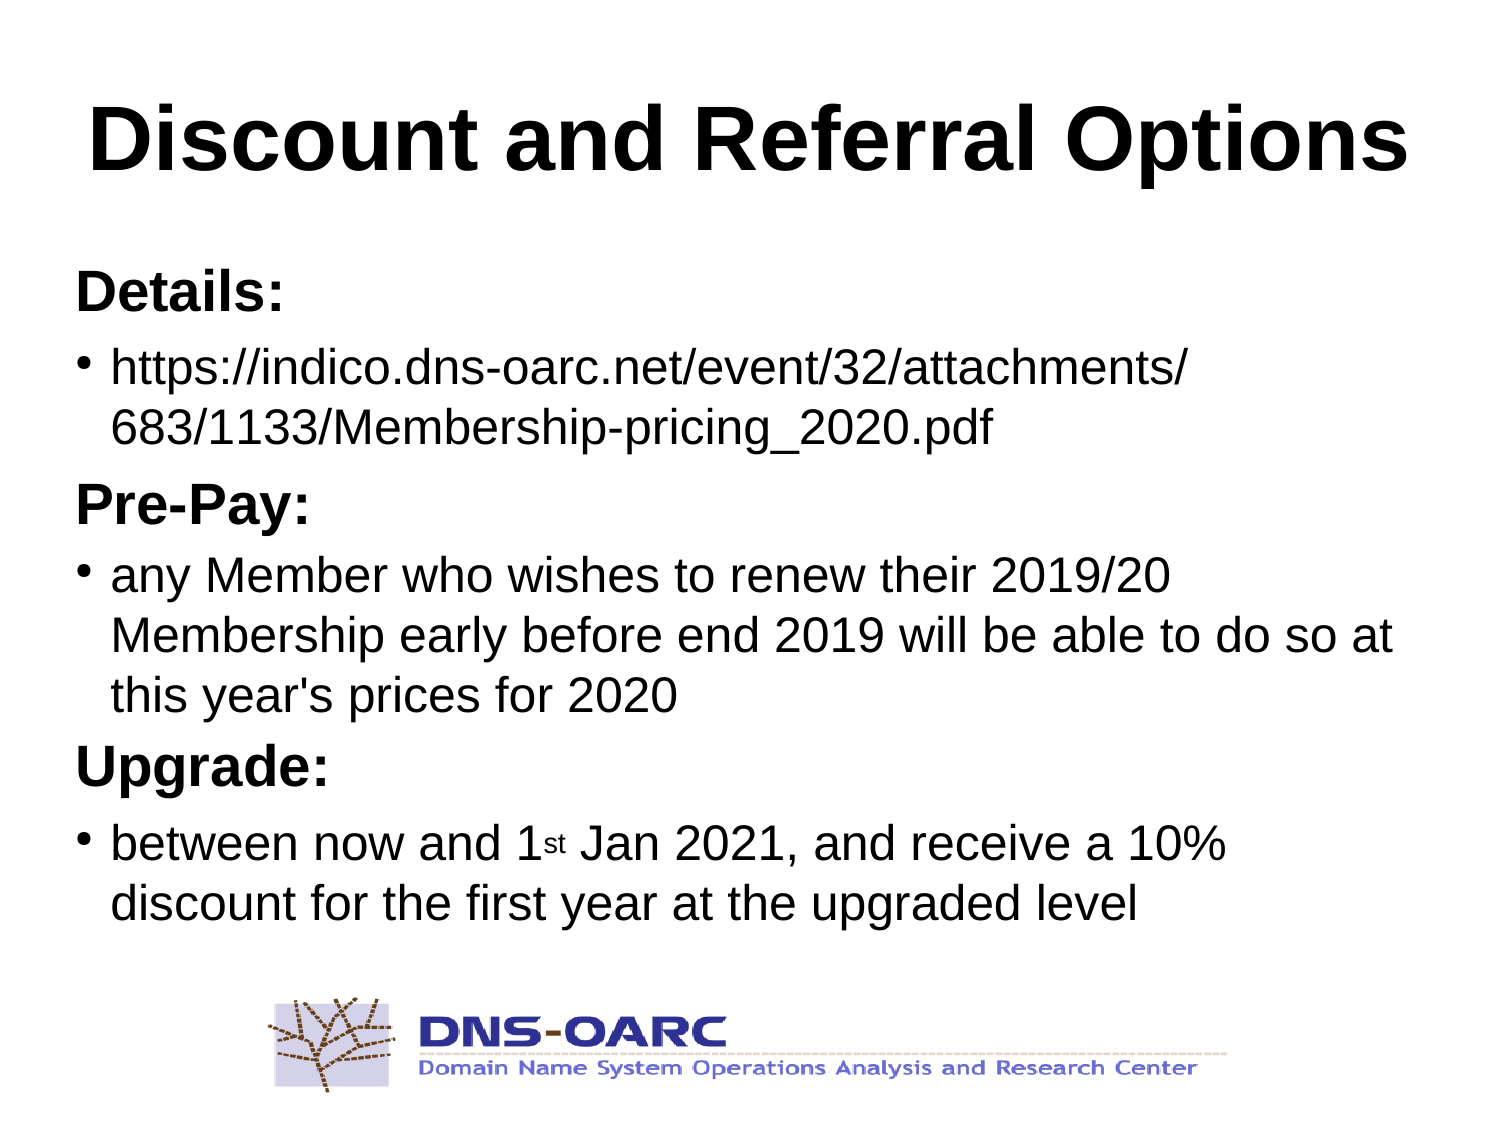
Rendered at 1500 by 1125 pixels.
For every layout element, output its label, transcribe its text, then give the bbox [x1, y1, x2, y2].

picture [214, 991, 1259, 1099]
text_box Details: https://indico.dns-oarc.net/event/32/attachments/683/1133/Membership-pricing_2020.pdf Pre-Pay: any Member who wishes to renew their 2019/20 Membership early before end 2019 will be able to do so at this year's prices for 2020 Upgrade: between now and 1st Jan 2021, and receive a 10% discount for the first year at the upgraded level [74, 252, 1425, 941]
title Discount and Referral Options [75, 44, 1425, 233]
